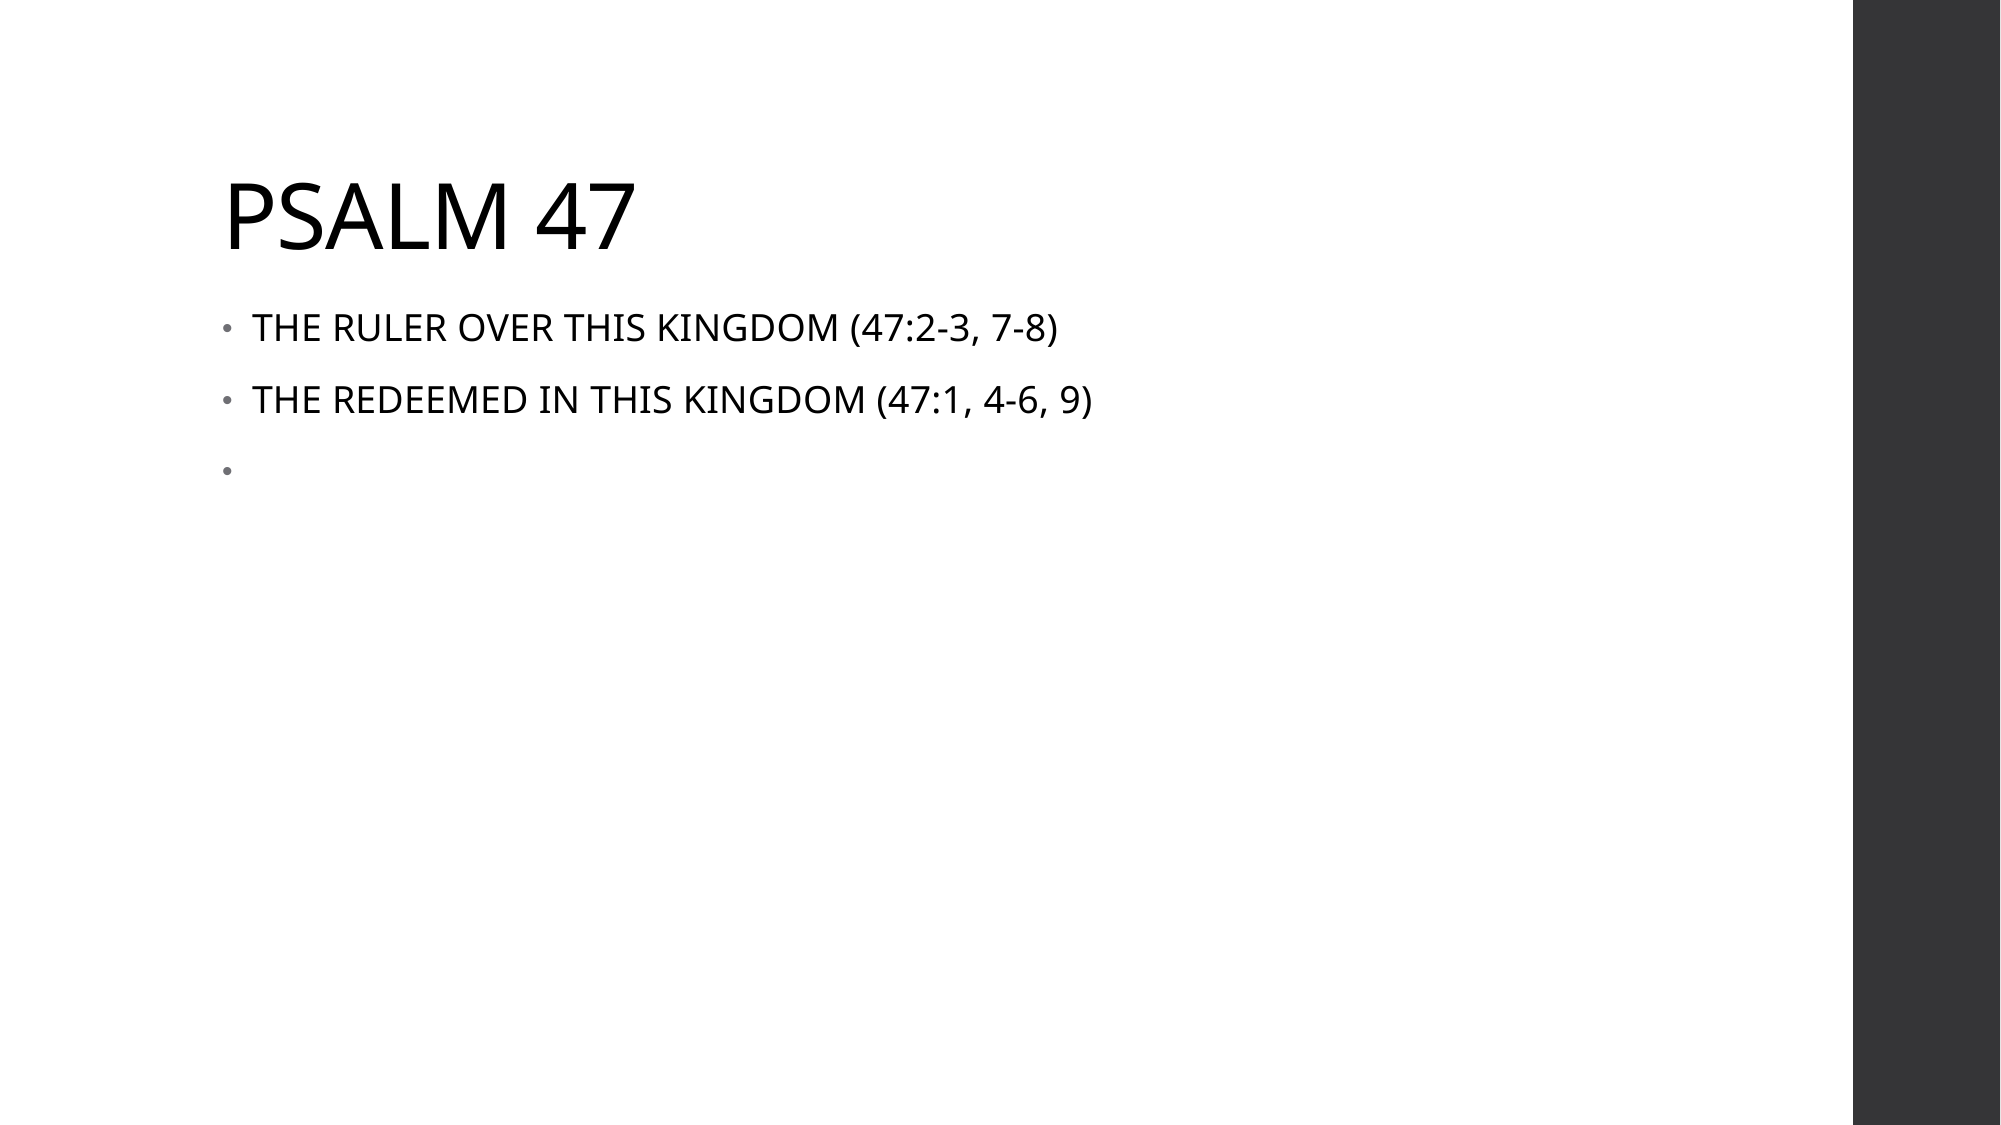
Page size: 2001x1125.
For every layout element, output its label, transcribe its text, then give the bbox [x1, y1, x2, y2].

title PSALM 47 [206, 60, 1797, 278]
list THE RULER OVER THIS KINGDOM (47:2-3, 7-8) THE REDEEMED IN THIS KINGDOM (47:1, 4-6, 9) [206, 299, 1617, 1014]
